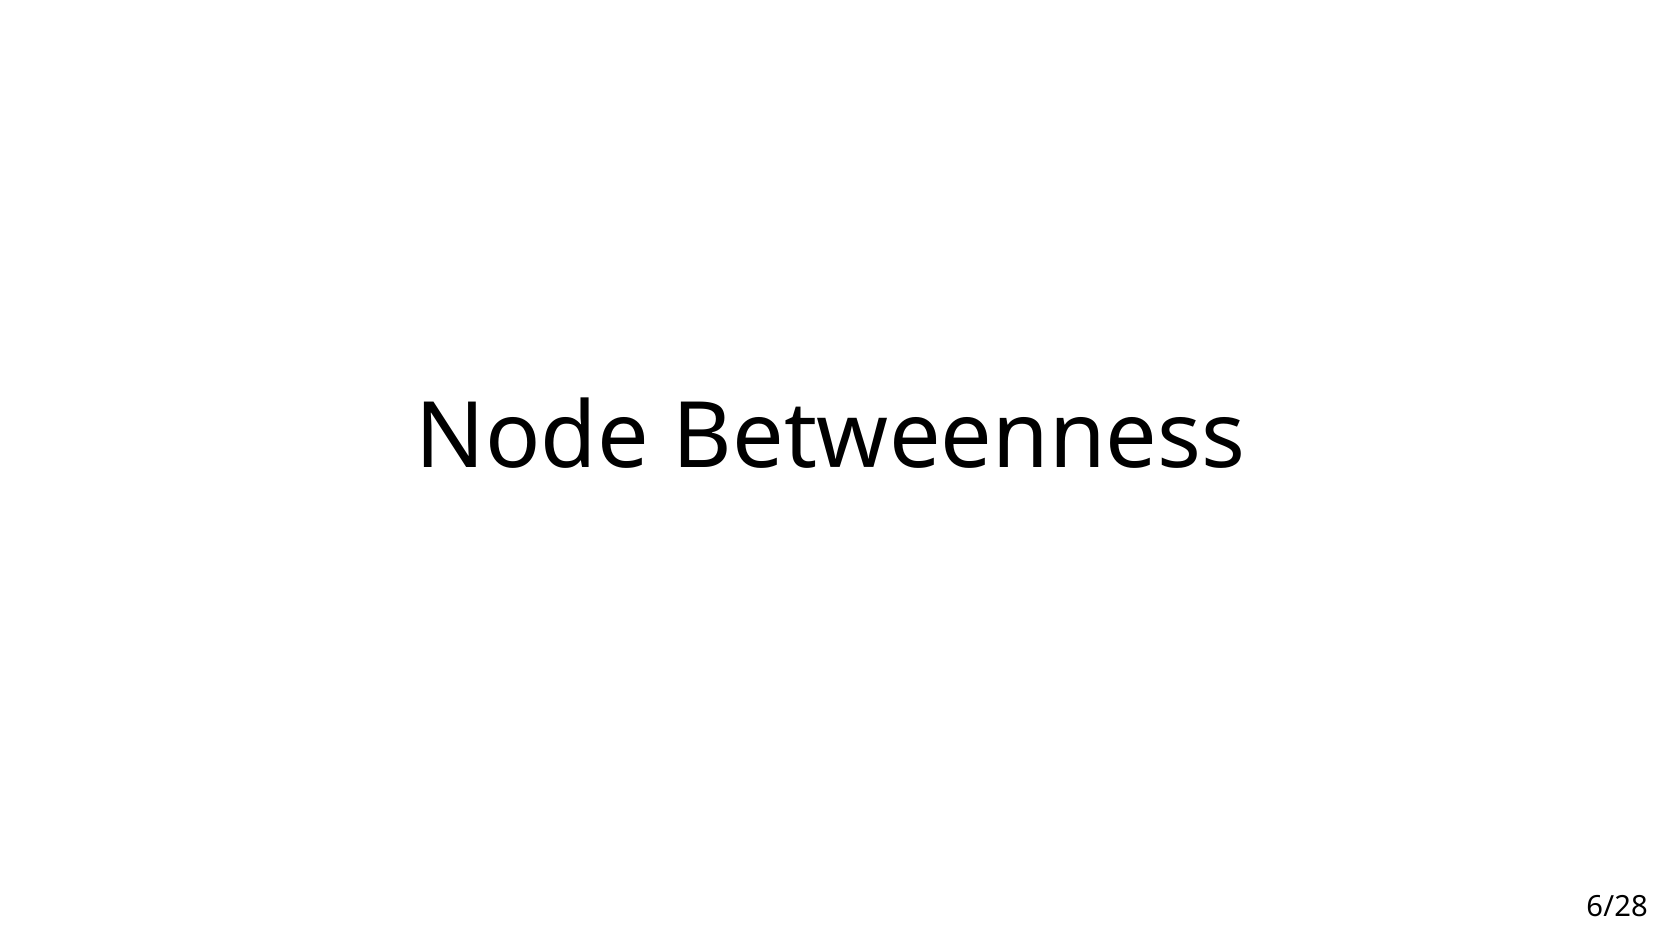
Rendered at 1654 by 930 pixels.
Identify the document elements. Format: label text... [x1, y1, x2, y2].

title Node Betweenness [87, 354, 1576, 511]
